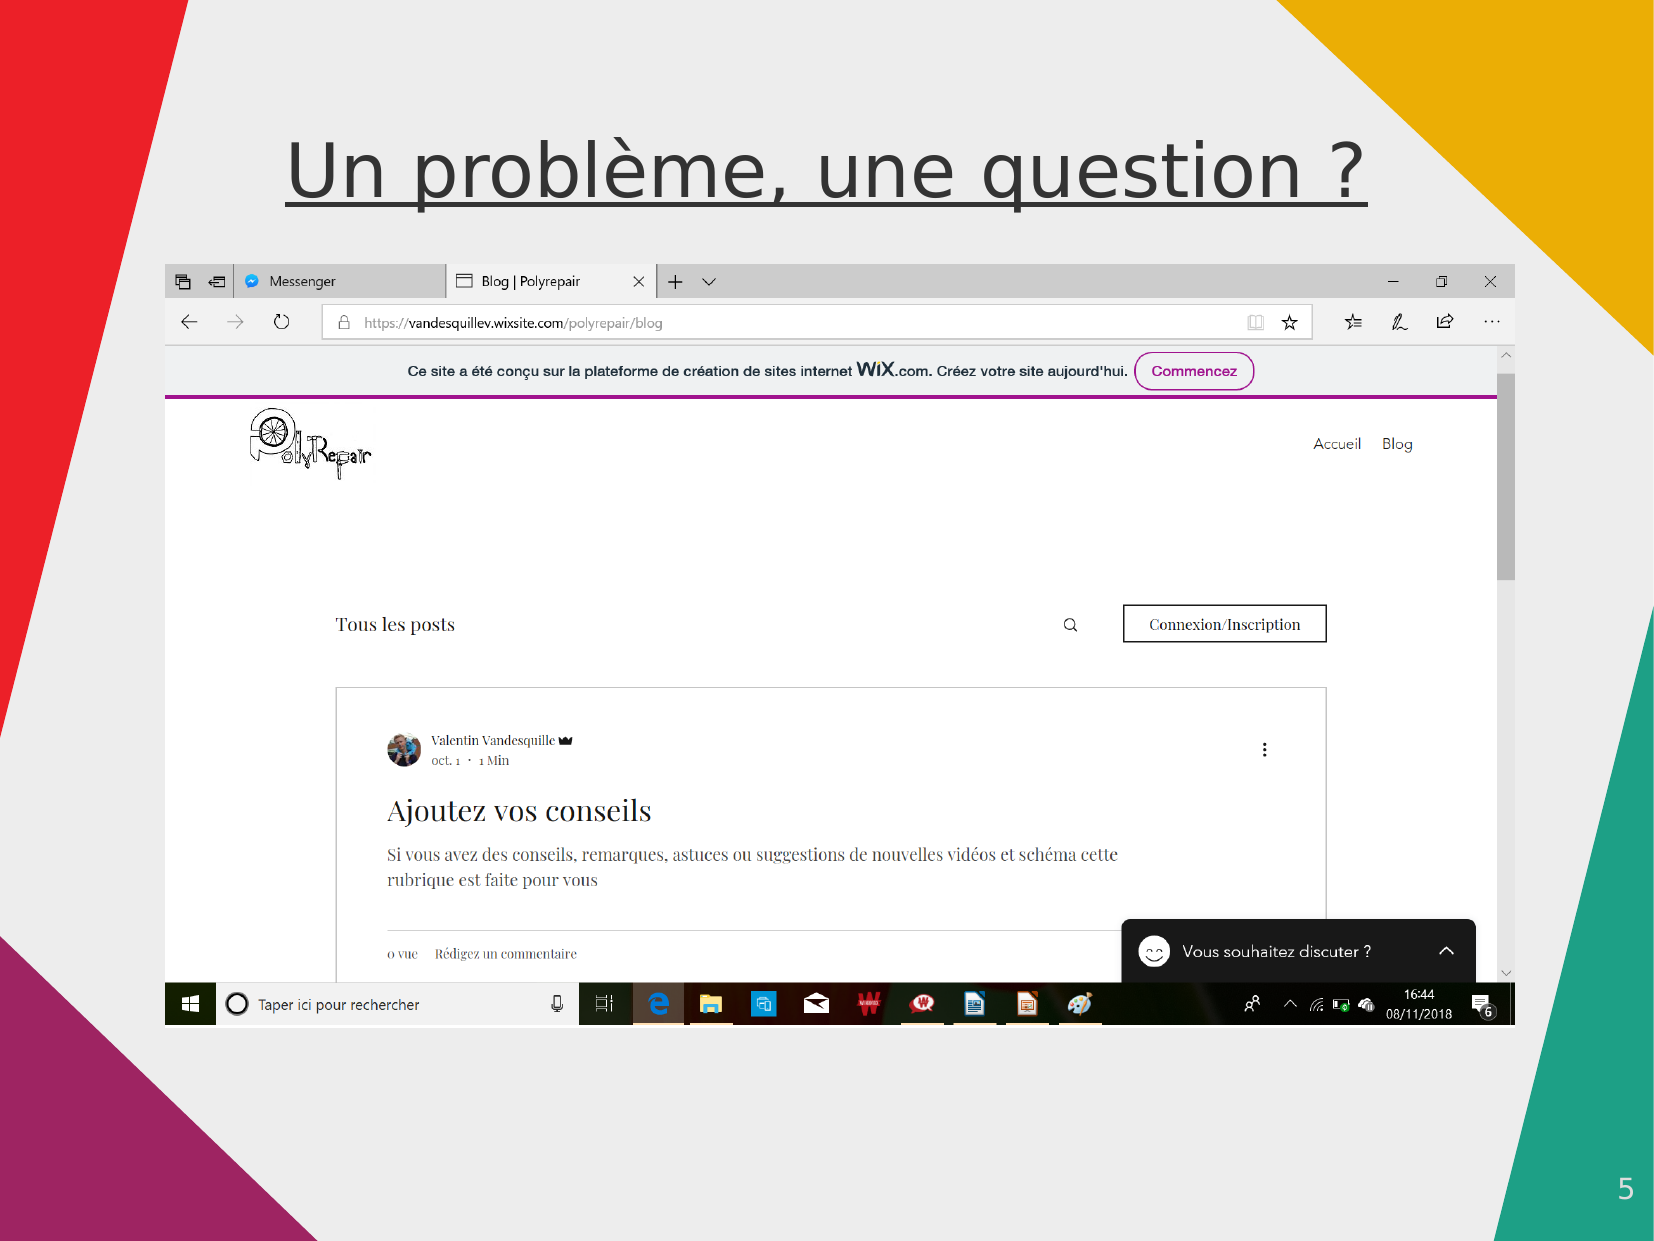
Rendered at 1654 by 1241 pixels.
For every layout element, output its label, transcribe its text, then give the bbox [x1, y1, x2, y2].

title Un problème, une question ? [114, 73, 1539, 271]
picture [165, 264, 1515, 1028]
